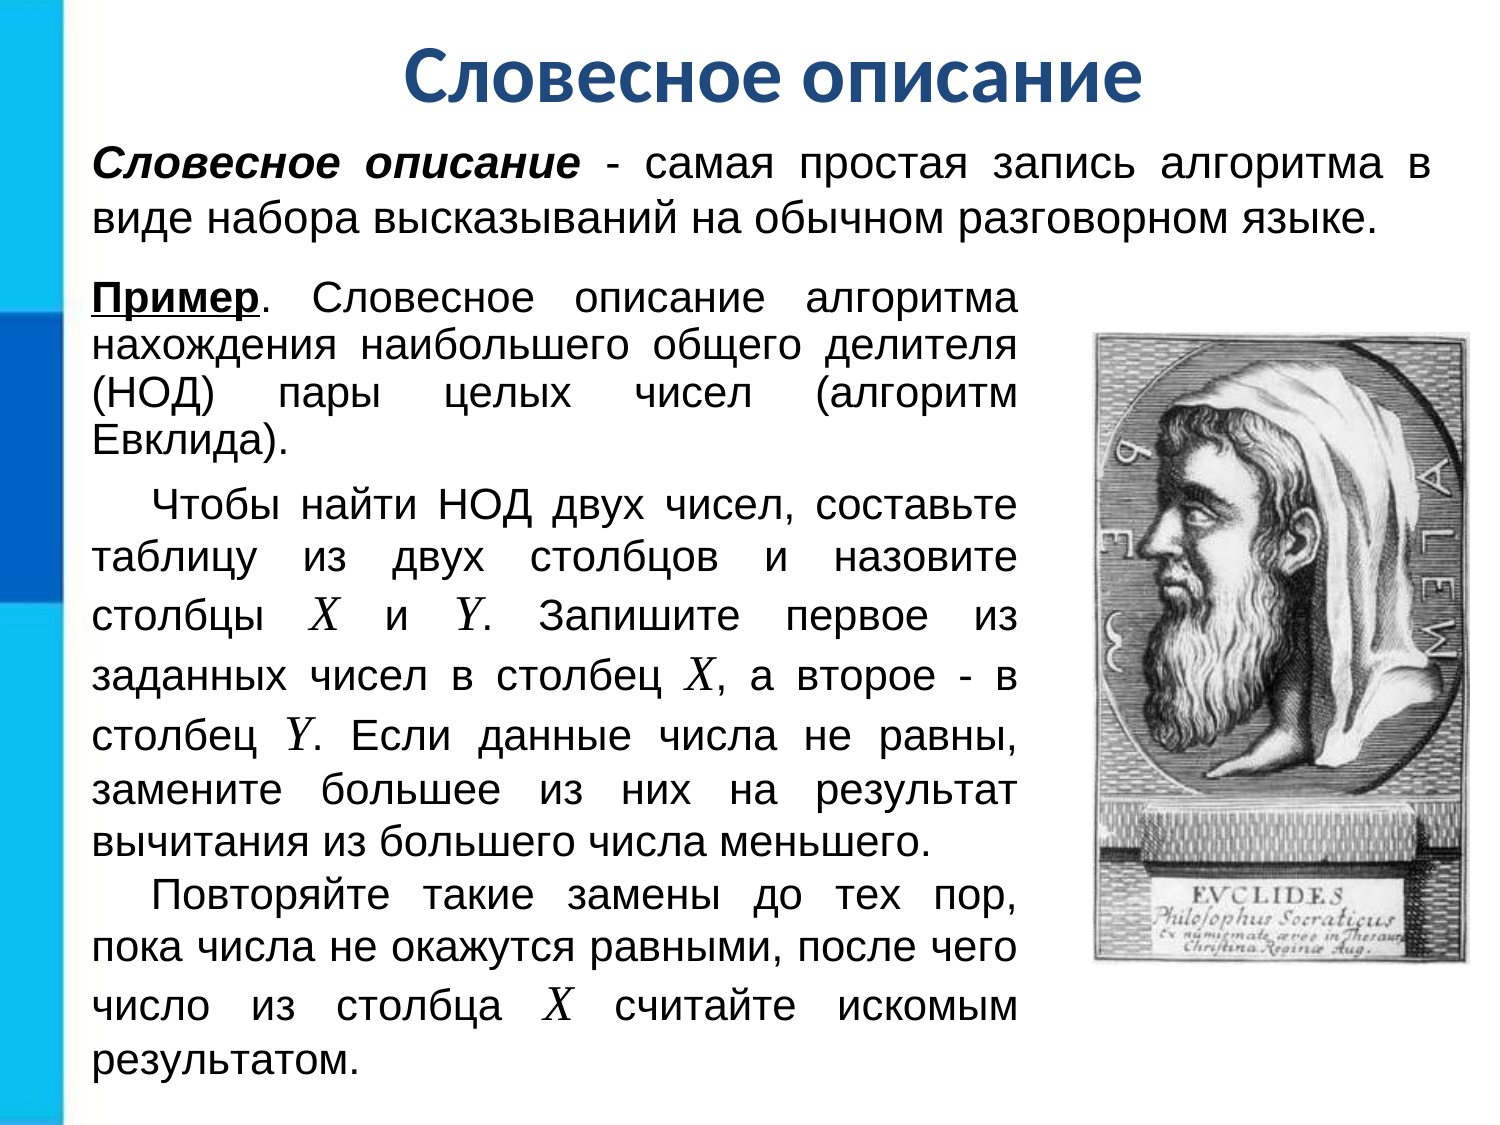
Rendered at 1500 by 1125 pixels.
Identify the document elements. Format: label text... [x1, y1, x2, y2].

picture [0, 0, 1500, 1125]
text_box Пример. Словесное описание алгоритма нахождения наибольшего общего делителя (НОД) пары целых чисел (алгоритм Евклида). [76, 267, 1034, 467]
text_box Словесное описание [123, 31, 1425, 125]
text_box Чтобы найти НОД двух чисел, составьте таблицу из двух столбцов и назовите столбцы X и Y. Запишите первое из заданных чисел в столбец Х, а второе - в столбец Y. Если данные числа не равны, замените большее из них на результат вычитания из большего числа меньшего. Повторяйте такие замены до тех пор, пока числа не окажутся равными, после чего число из столбца Х считайте искомым результатом. [76, 467, 1034, 1091]
text_box Словесное описание - самая простая запись алгоритма в виде набора высказываний на обычном разговорном языке. [76, 125, 1448, 251]
